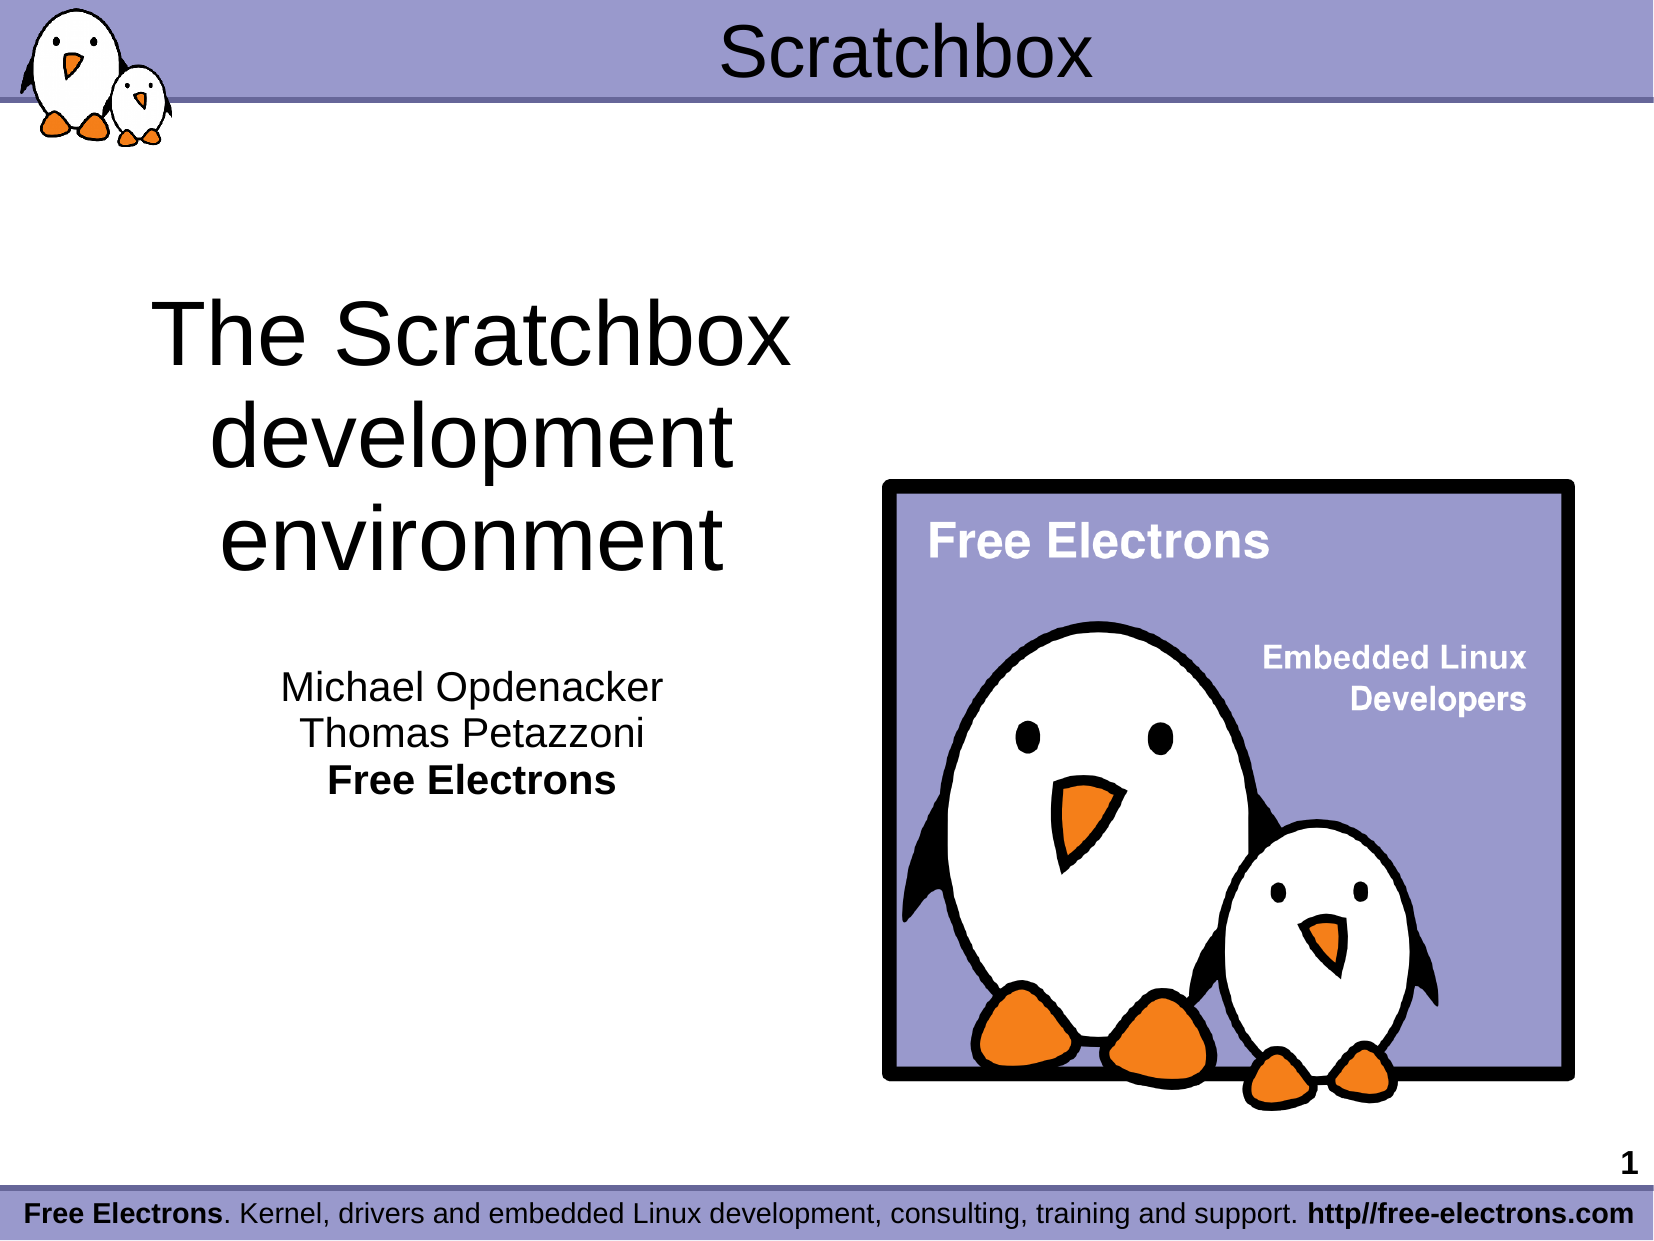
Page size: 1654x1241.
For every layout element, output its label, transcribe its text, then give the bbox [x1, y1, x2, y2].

picture [20, 8, 172, 147]
title Scratchbox [161, 4, 1651, 98]
subtitle The Scratchbox development environment Michael Opdenacker Thomas Petazzoni Free Electrons [87, 184, 840, 901]
picture [882, 479, 1575, 1111]
